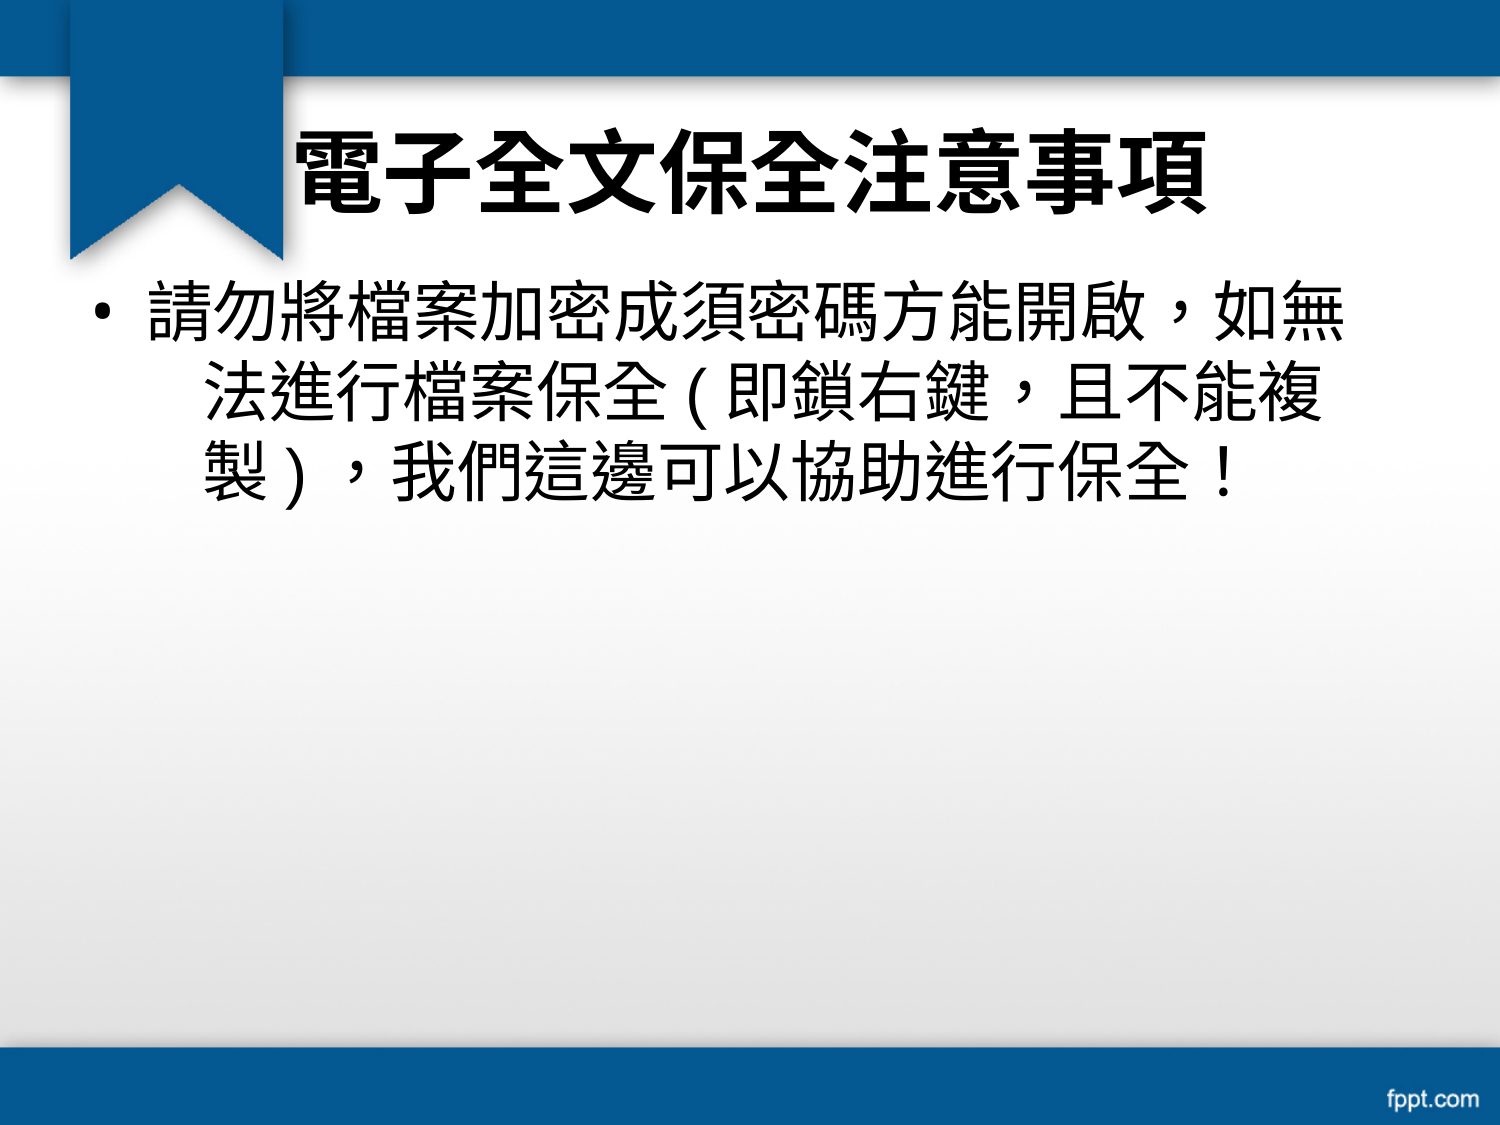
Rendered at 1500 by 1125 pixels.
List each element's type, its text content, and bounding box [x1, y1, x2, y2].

list 請勿將檔案加密成須密碼方能開啟，如無法進行檔案保全(即鎖右鍵，且不能複製)，我們這邊可以協助進行保全！ [75, 314, 1426, 1006]
title 電子全文保全注意事項 [72, 54, 1423, 243]
